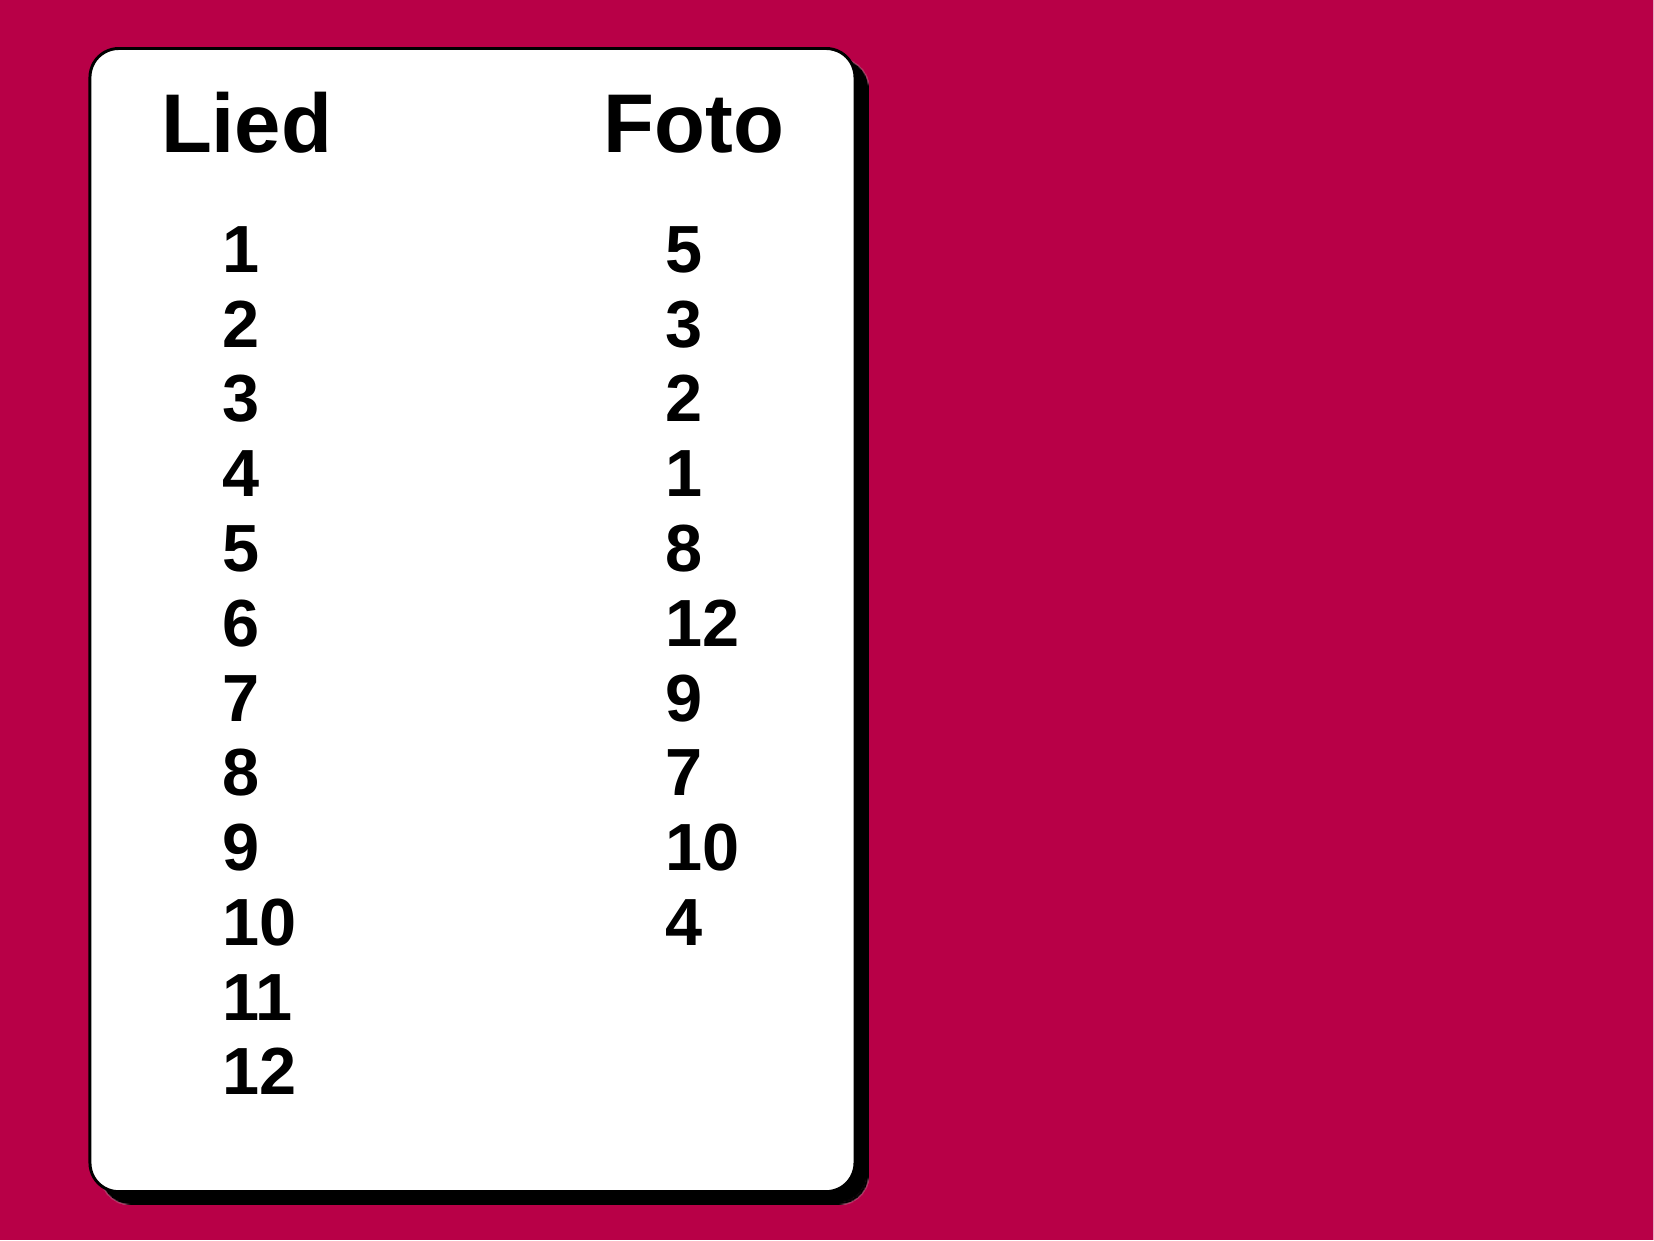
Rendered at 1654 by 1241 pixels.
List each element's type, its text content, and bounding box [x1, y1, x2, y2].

text_box [89, 48, 856, 1192]
text_box Lied Foto [134, 69, 810, 182]
text_box 1 5 2 3 3 2 4 1 5 8 6 12 7 9 8 7 9 10 10 4 11 12 [207, 204, 796, 1153]
